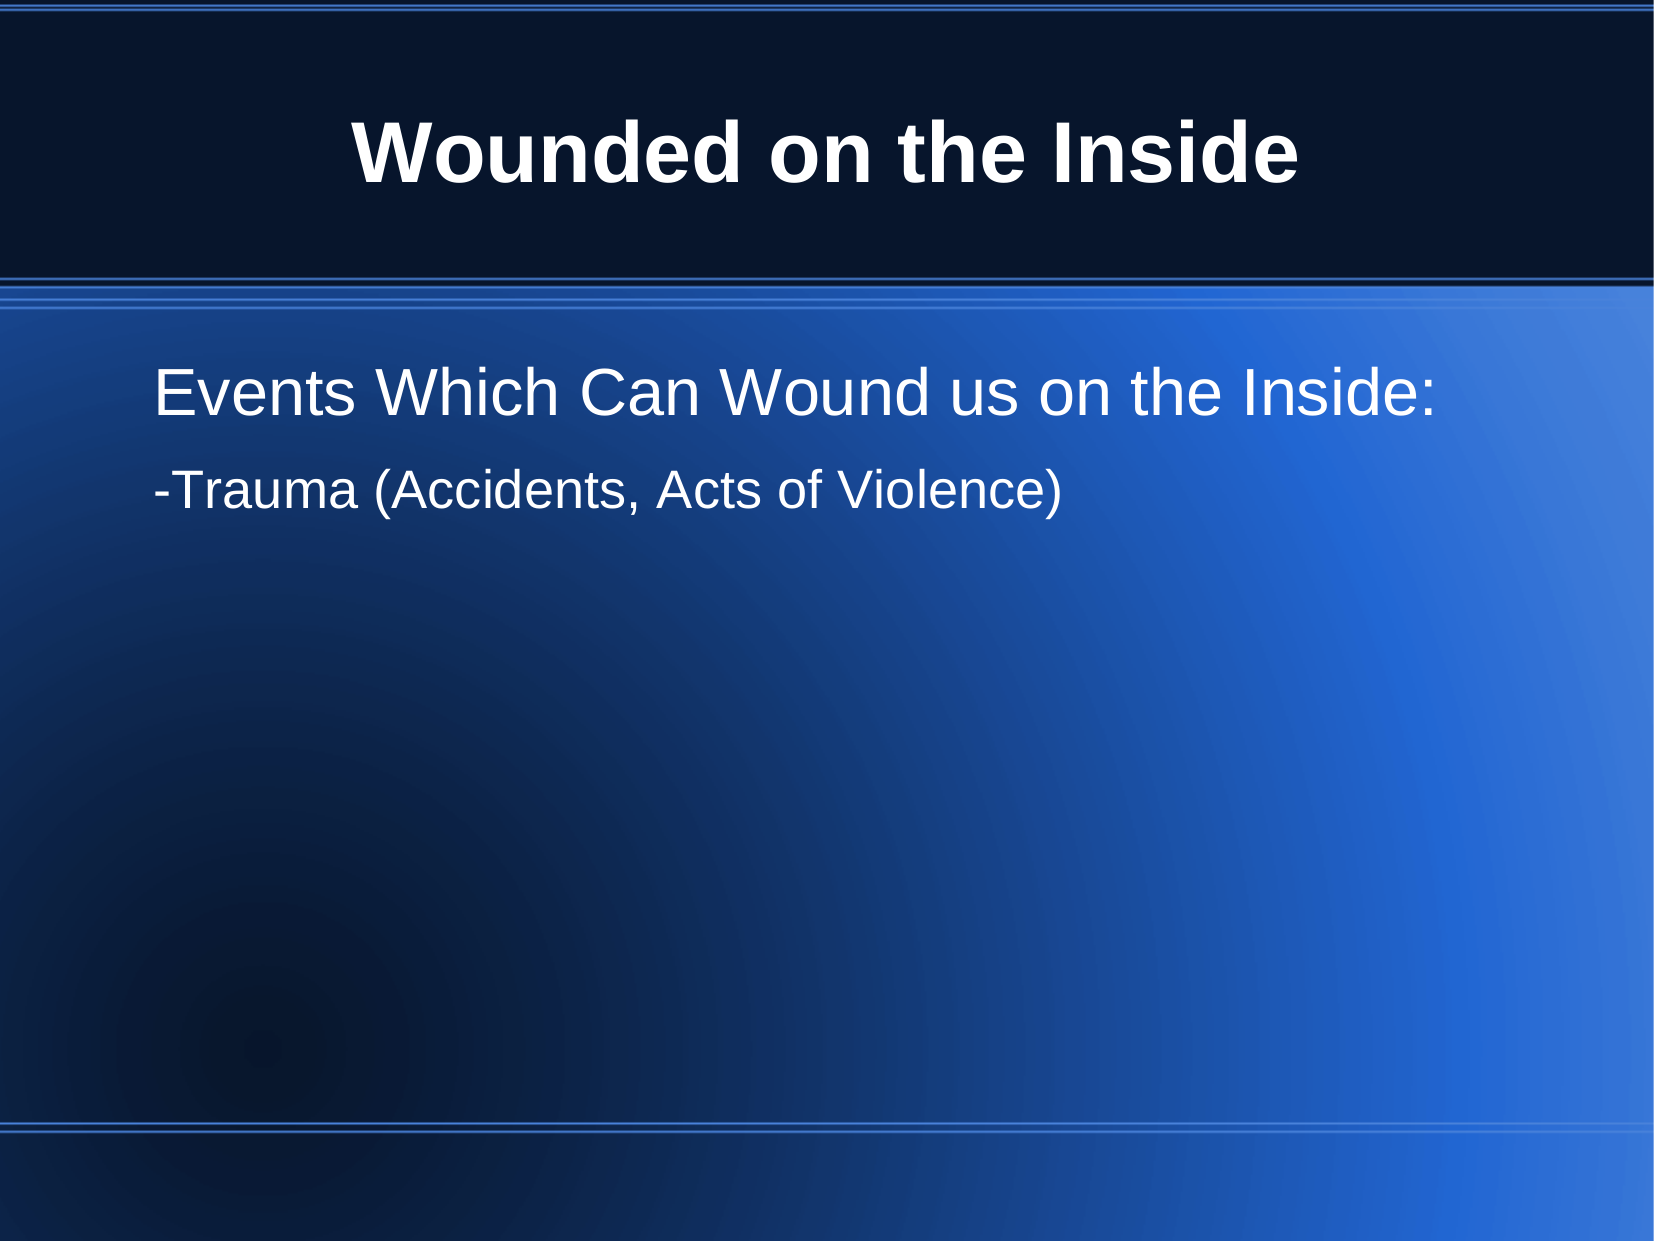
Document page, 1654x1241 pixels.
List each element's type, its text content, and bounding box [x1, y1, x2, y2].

picture [0, 0, 1654, 1241]
list Events Which Can Wound us on the Inside: -Trauma (Accidents, Acts of Violence) [82, 355, 1571, 1058]
title Wounded on the Inside [82, 49, 1571, 257]
